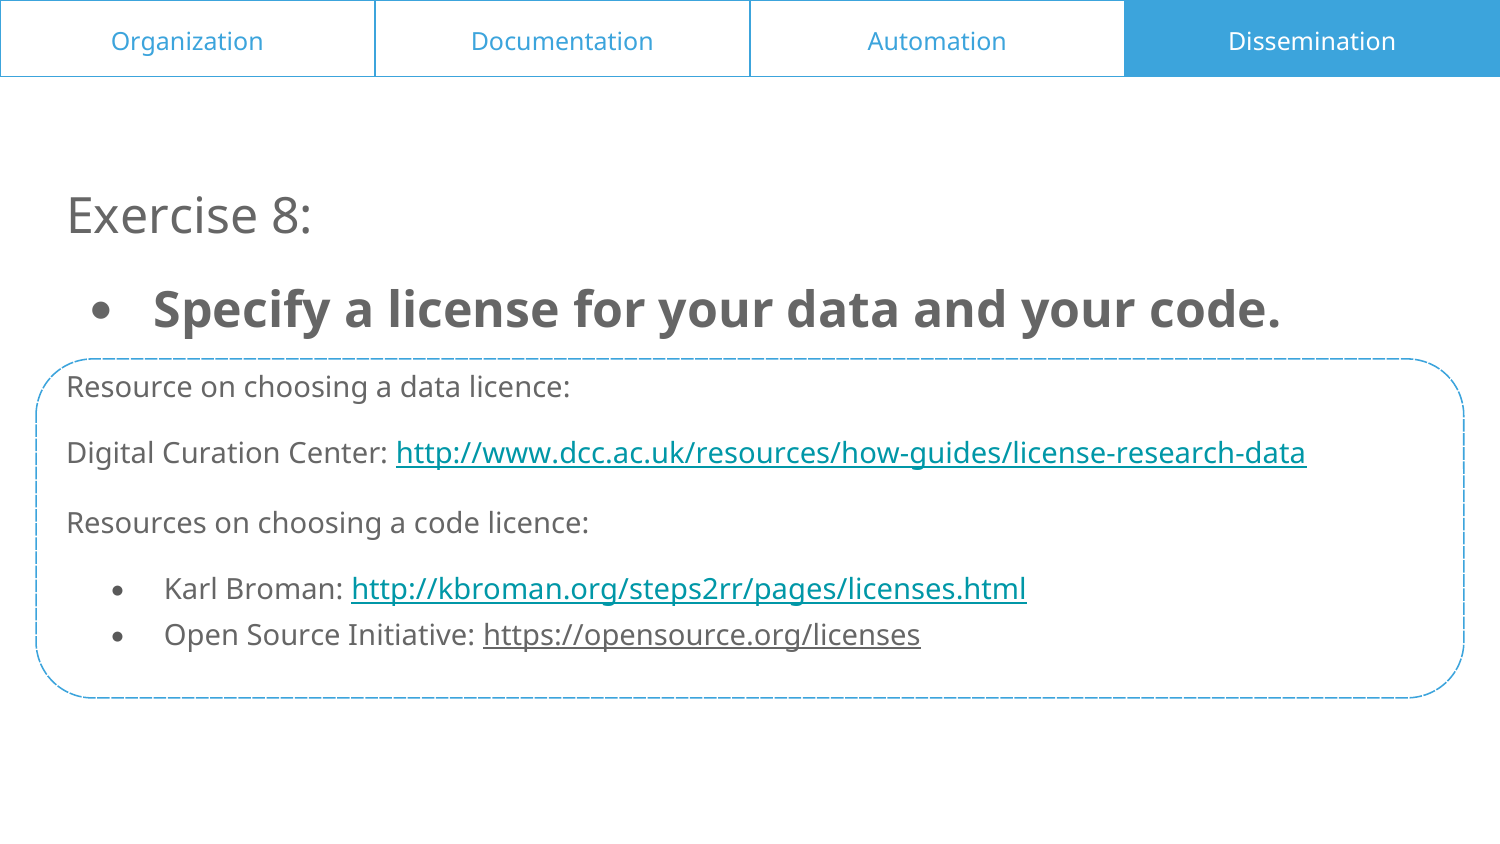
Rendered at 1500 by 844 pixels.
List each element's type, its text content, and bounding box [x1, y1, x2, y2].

text_box Organization [0, 0, 374, 77]
text_box Dissemination [1125, 0, 1500, 77]
text_box Automation [750, 0, 1124, 77]
text_box Documentation [375, 0, 749, 77]
list Exercise 8: Specify a license for your data and your code. Resource on choosing a data licence: Digital Curation Center: http://www.dcc.ac.uk/resources/how-guides/license-research-data Resources on choosing a code licence: Karl Broman: http://kbroman.org/steps2rr/pages/licenses.html Open Source Initiative: https://opensource.org/licenses [51, 159, 1479, 750]
